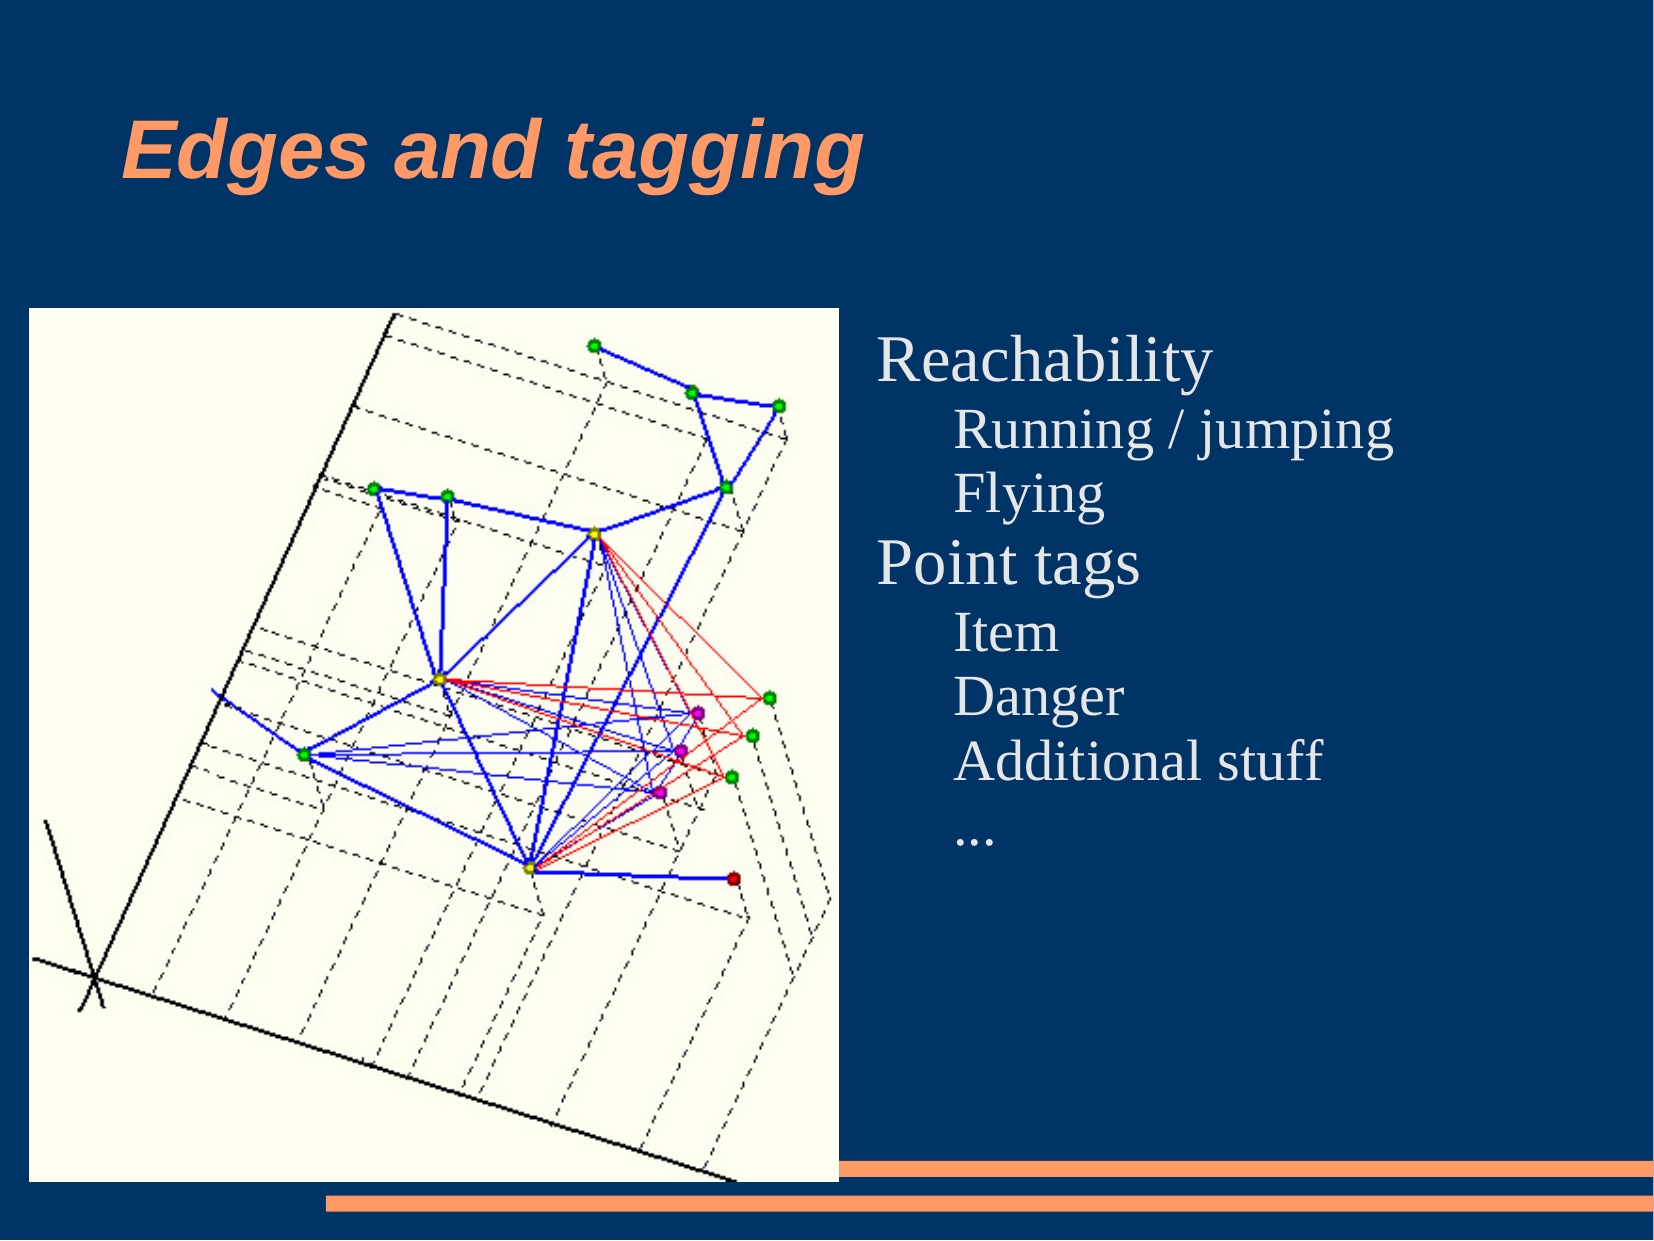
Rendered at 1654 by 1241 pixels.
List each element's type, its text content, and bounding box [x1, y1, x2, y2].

picture [29, 308, 839, 1182]
list Reachability Running / jumping Flying Point tags Item Danger Additional stuff ... [858, 322, 1562, 1118]
title Edges and tagging [121, 46, 1534, 254]
